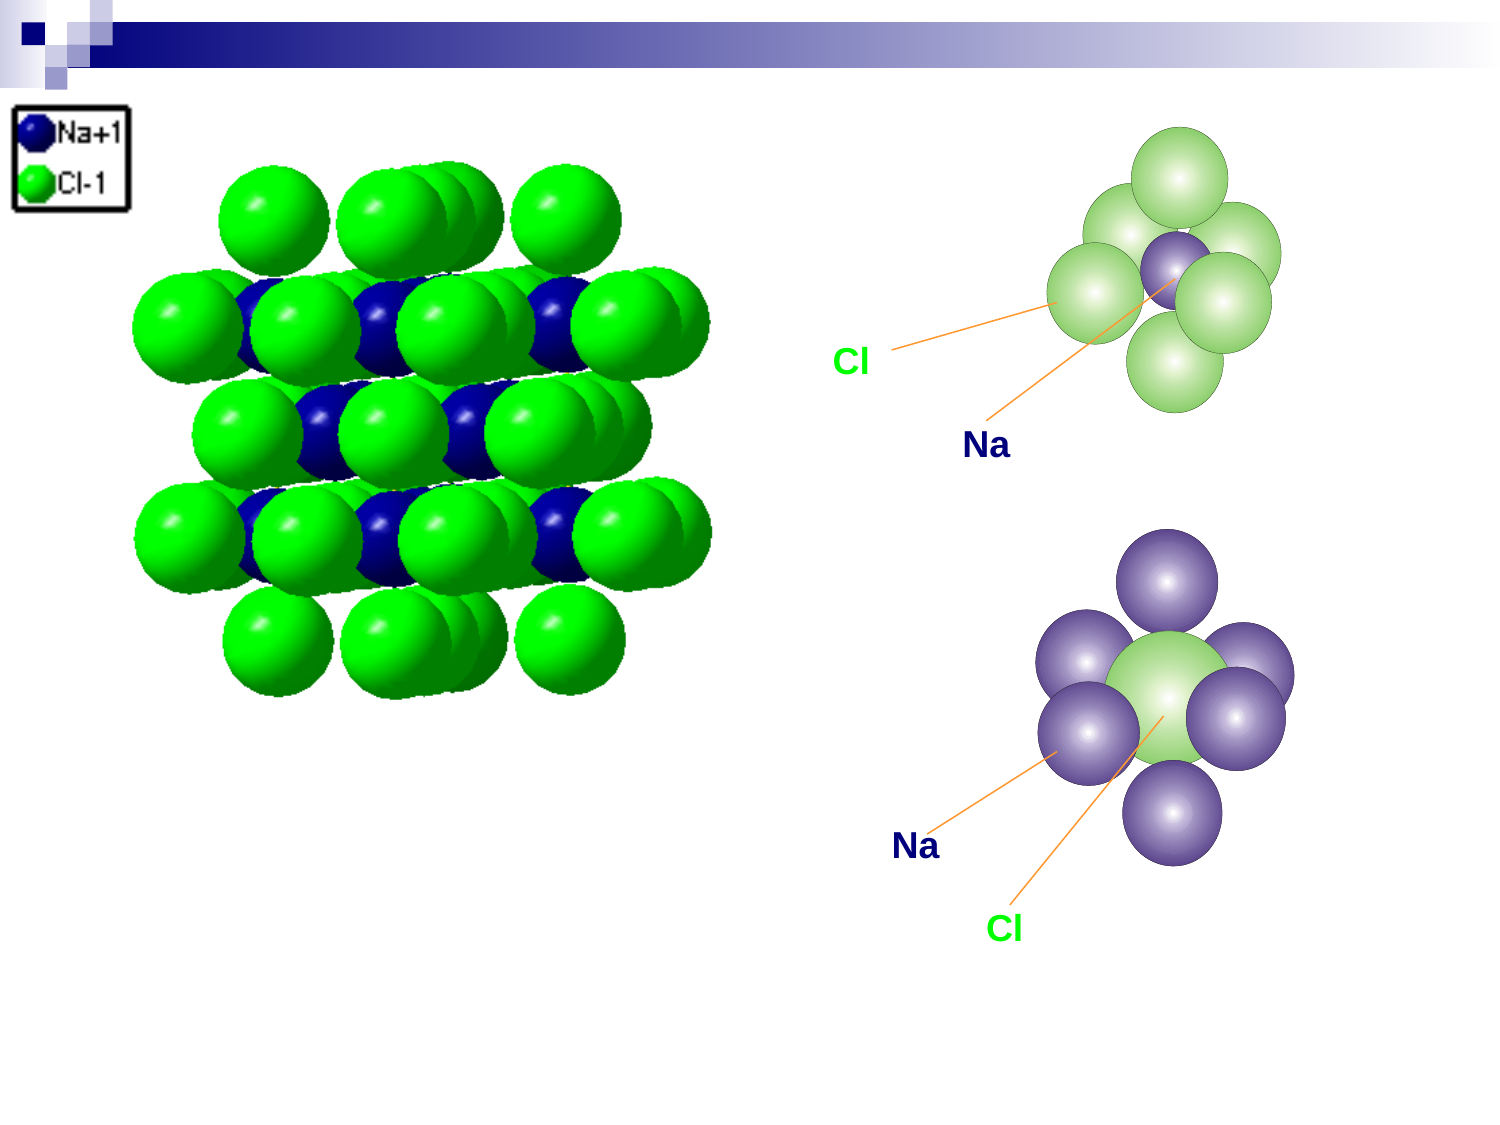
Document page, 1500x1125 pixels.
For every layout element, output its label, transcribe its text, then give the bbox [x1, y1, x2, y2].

chart [1045, 125, 1285, 416]
text_box Cl [817, 329, 886, 390]
text_box Na [947, 412, 1026, 473]
text_box Na [876, 813, 955, 875]
chart [1033, 527, 1297, 870]
text_box Cl [971, 896, 1039, 958]
chart [0, 90, 777, 766]
